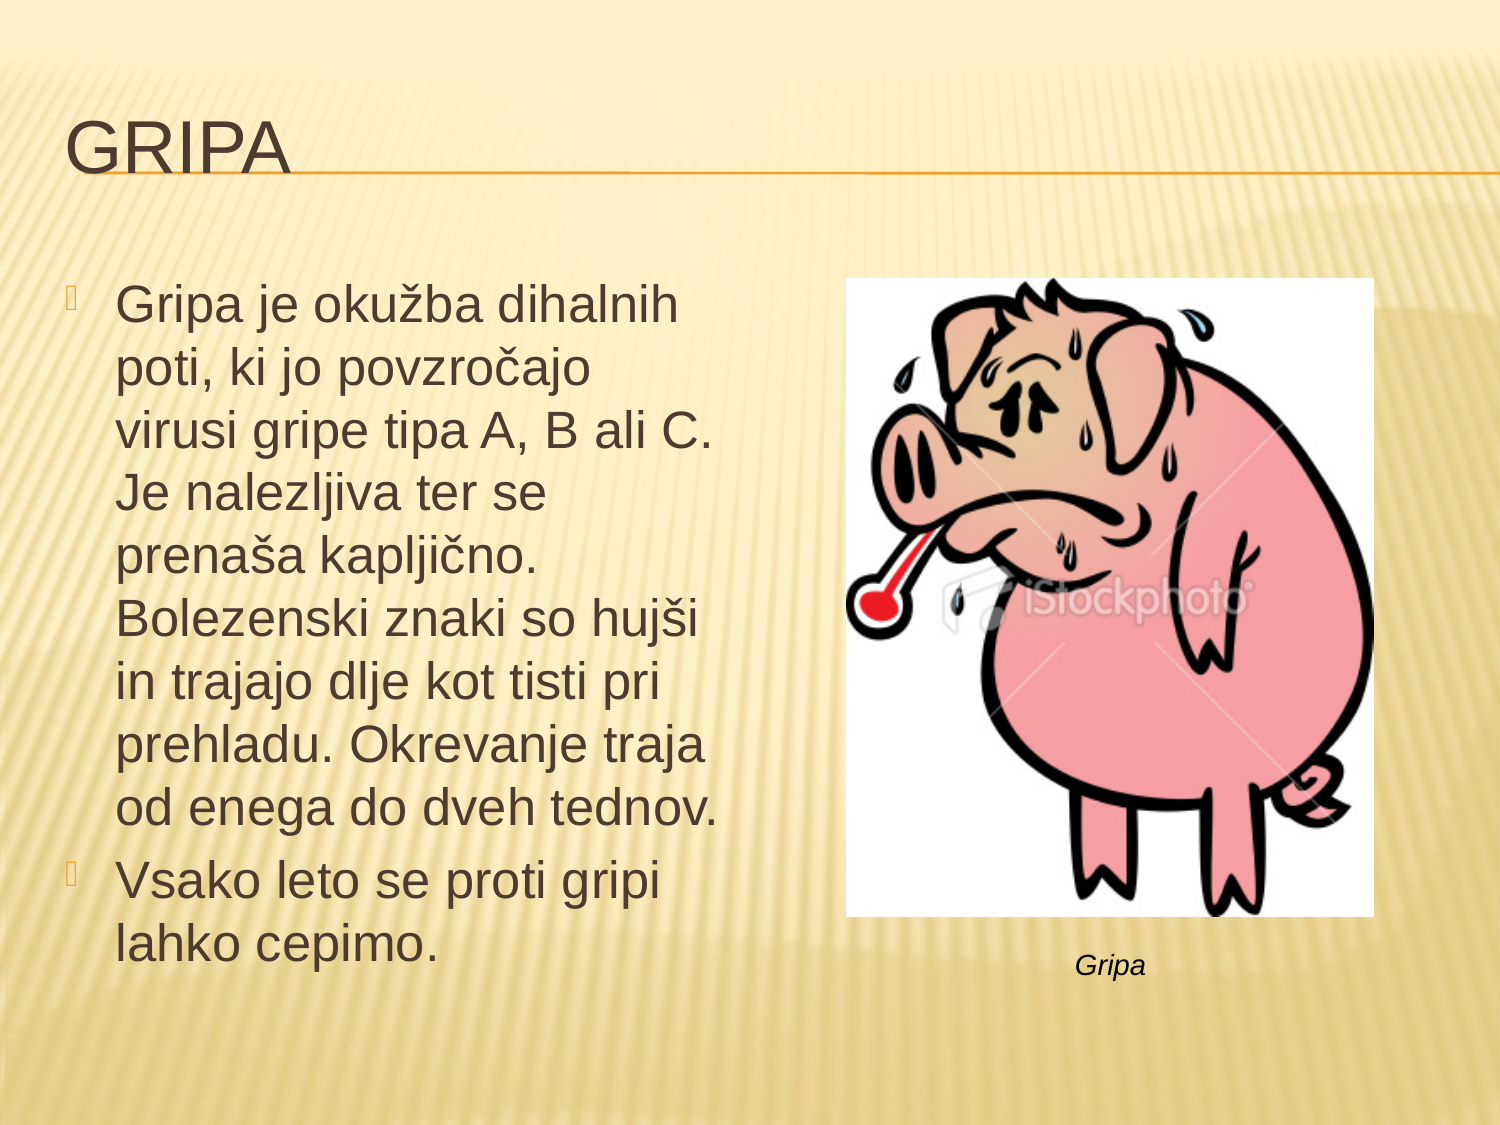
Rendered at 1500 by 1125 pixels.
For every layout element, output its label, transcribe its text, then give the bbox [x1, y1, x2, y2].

picture [0, 0, 1500, 1125]
title gripa [49, 75, 1475, 213]
text_box Gripa [880, 938, 1341, 989]
list Gripa je okužba dihalnih poti, ki jo povzročajo virusi gripe tipa A, B ali C. Je nalezljiva ter se prenaša kapljično. Bolezenski znaki so hujši in trajajo dlje kot tisti pri prehladu. Okrevanje traja od enega do dveh tednov. Vsako leto se proti gripi lahko cepimo. [50, 262, 738, 1038]
